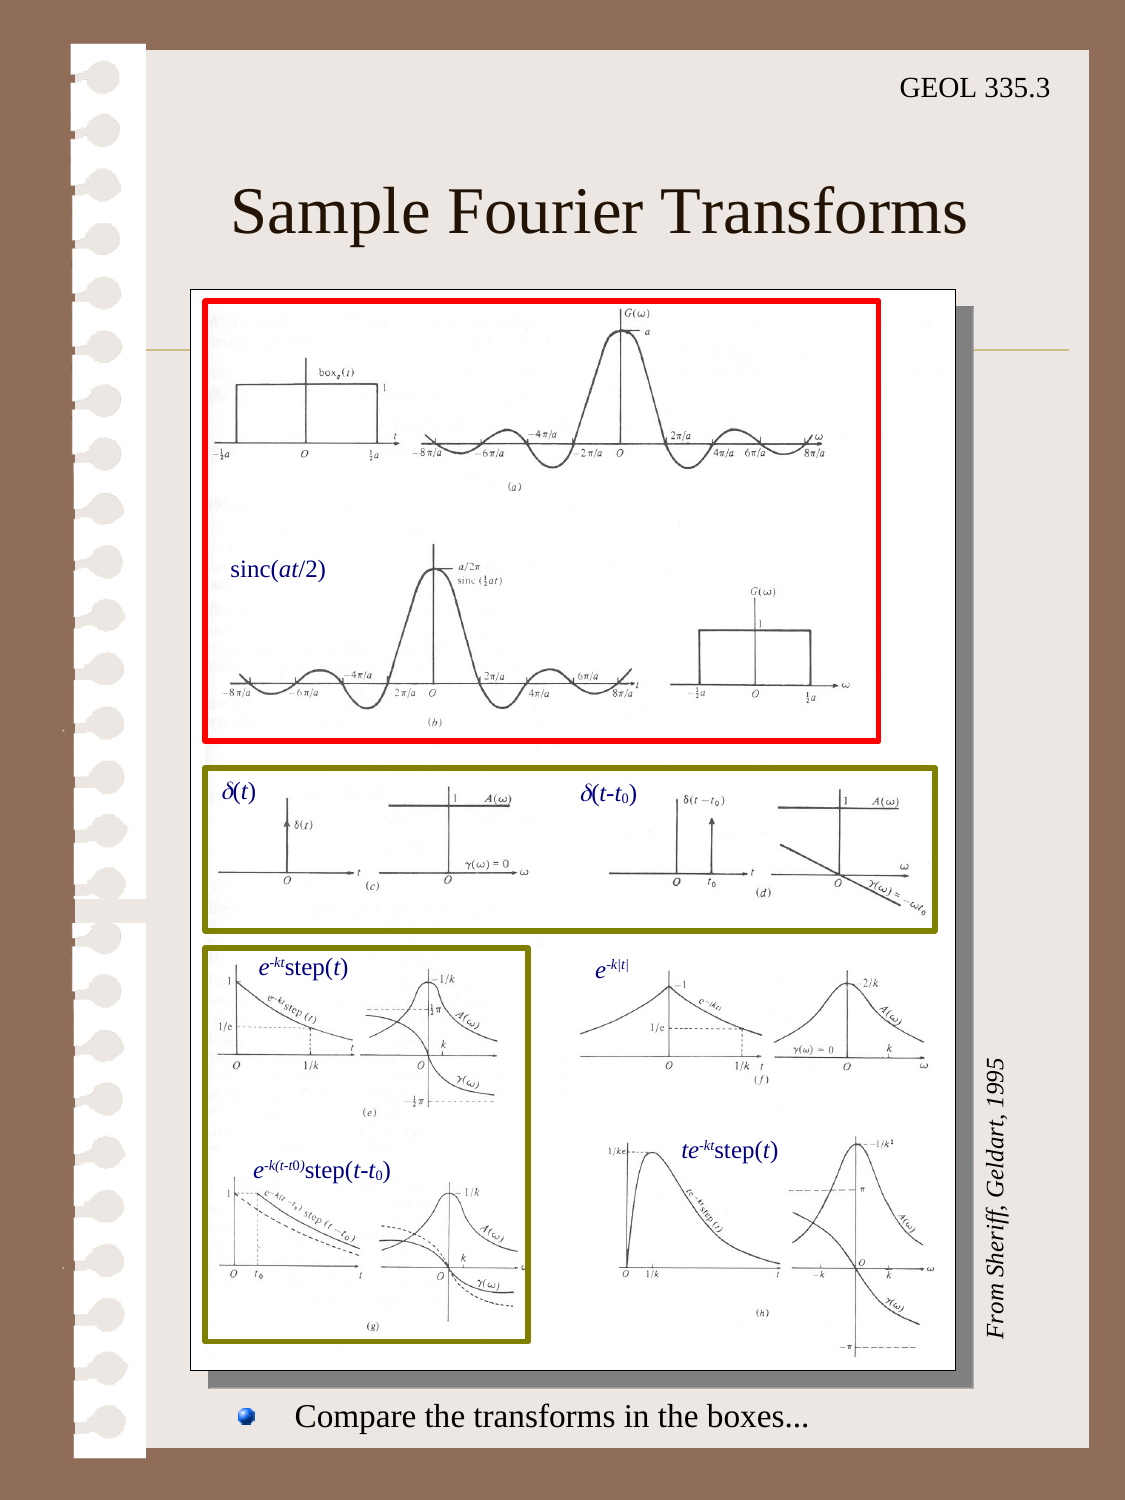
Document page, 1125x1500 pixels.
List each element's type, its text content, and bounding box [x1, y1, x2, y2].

picture [208, 304, 876, 738]
text_box [190, 289, 956, 1371]
text_box From Sheriff, Geldart, 1995 [979, 1037, 1009, 1340]
text_box d(t) [220, 775, 272, 809]
picture [208, 951, 525, 1339]
picture [208, 771, 932, 928]
picture [205, 298, 945, 1358]
title Sample Fourier Transforms [131, 83, 1069, 334]
text_box e-k|t| [595, 954, 645, 985]
text_box e-k(t-t0)step(t-t0) [253, 1154, 416, 1193]
text_box e-ktstep(t) [258, 951, 421, 982]
text_box te-ktstep(t) [681, 1134, 844, 1165]
text_box sinc(at/2) [230, 553, 393, 583]
list Compare the transforms in the boxes... [238, 1395, 992, 1466]
text_box d(t-t0) [578, 777, 654, 817]
